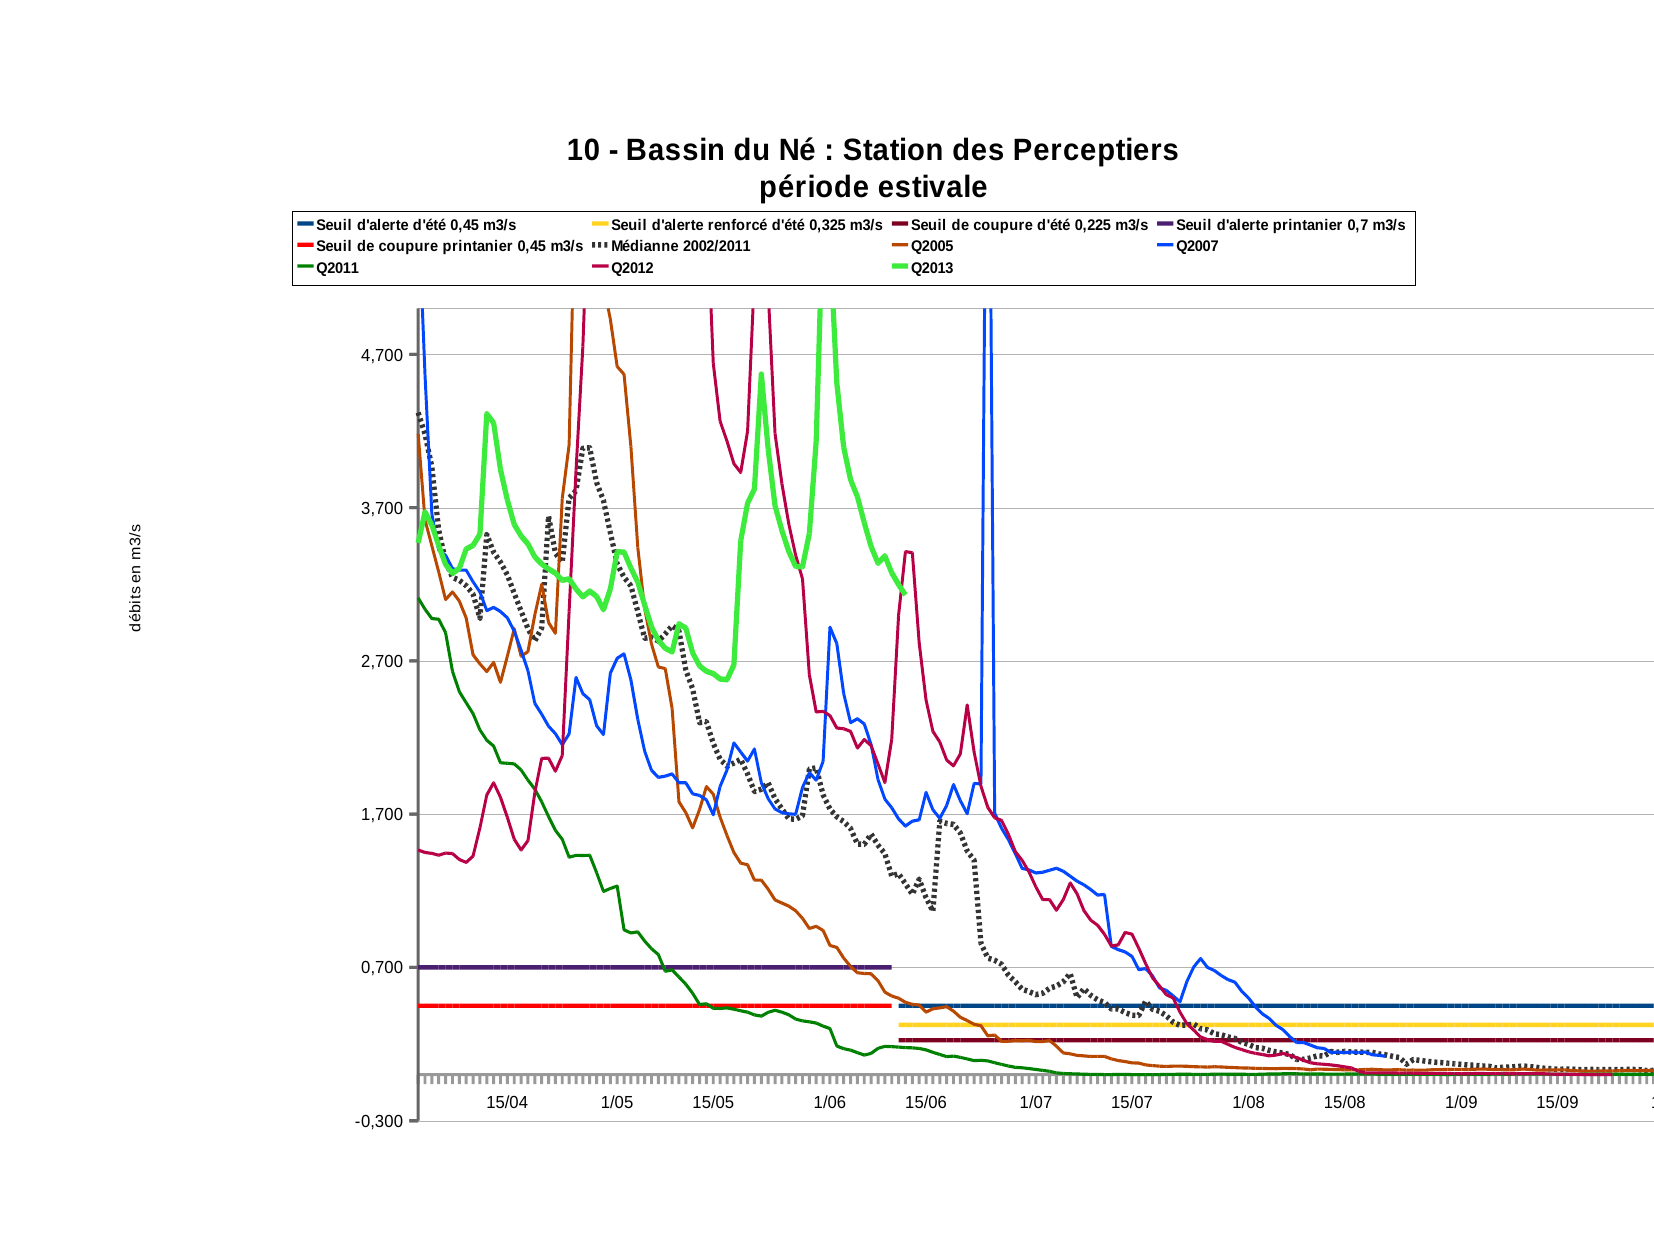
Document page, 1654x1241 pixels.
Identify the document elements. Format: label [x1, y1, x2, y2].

chart [93, 126, 1654, 1168]
